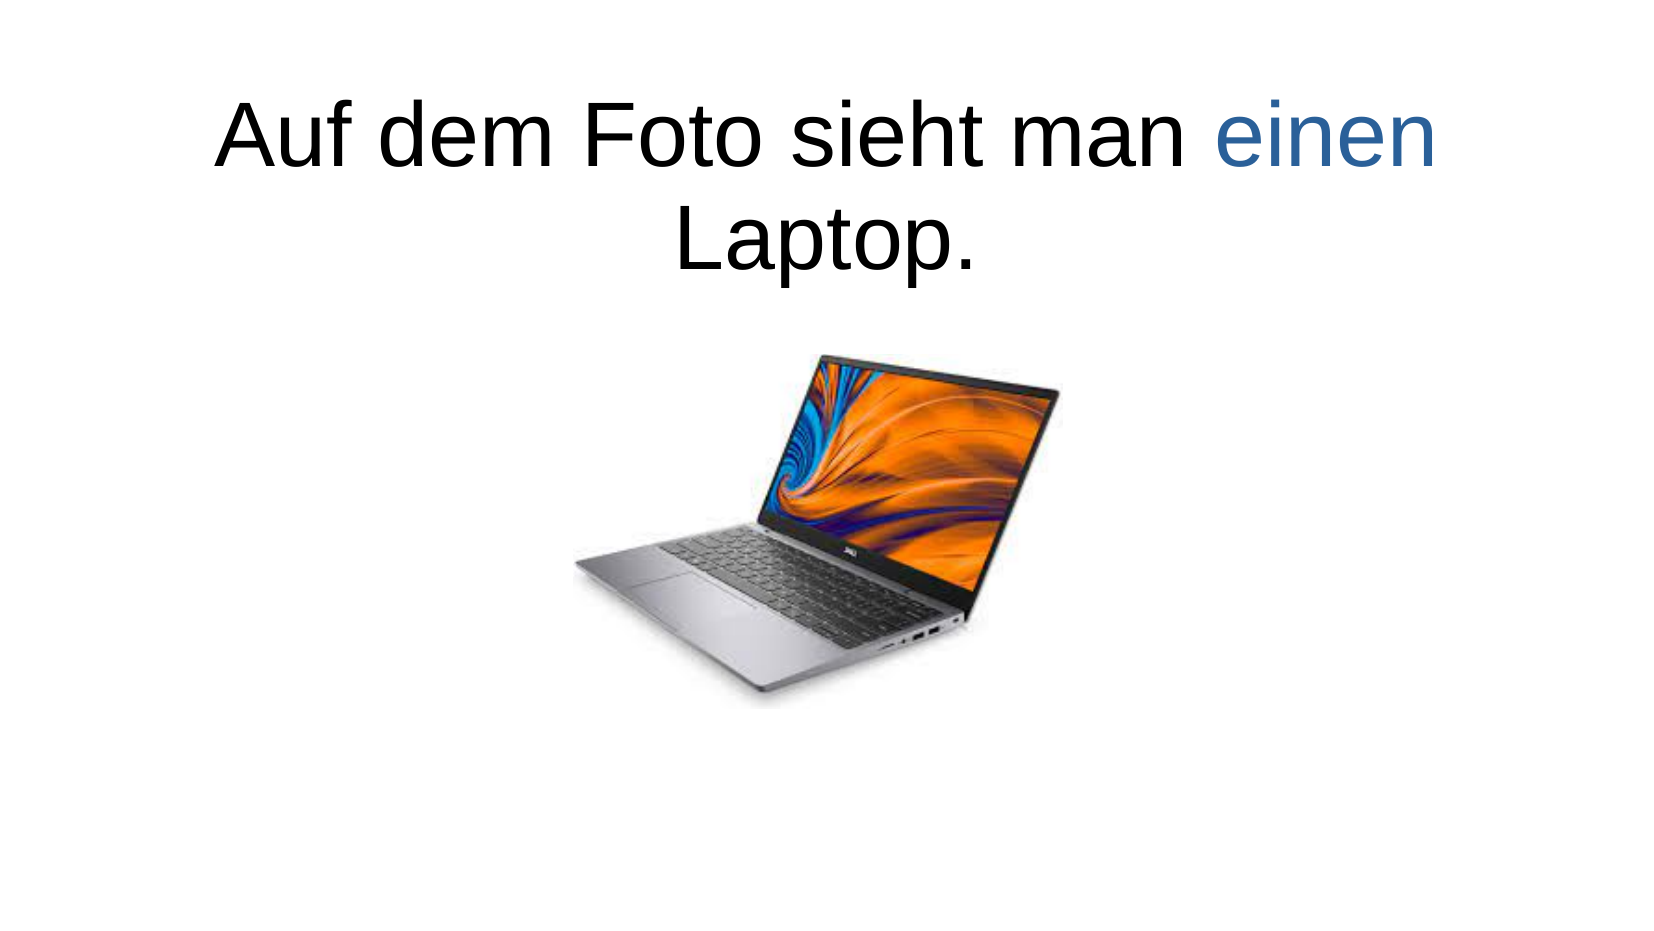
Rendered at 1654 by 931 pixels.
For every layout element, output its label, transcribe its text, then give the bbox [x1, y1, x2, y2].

title Auf dem Foto sieht man einen Laptop. [82, 60, 1571, 312]
picture [573, 354, 1063, 709]
